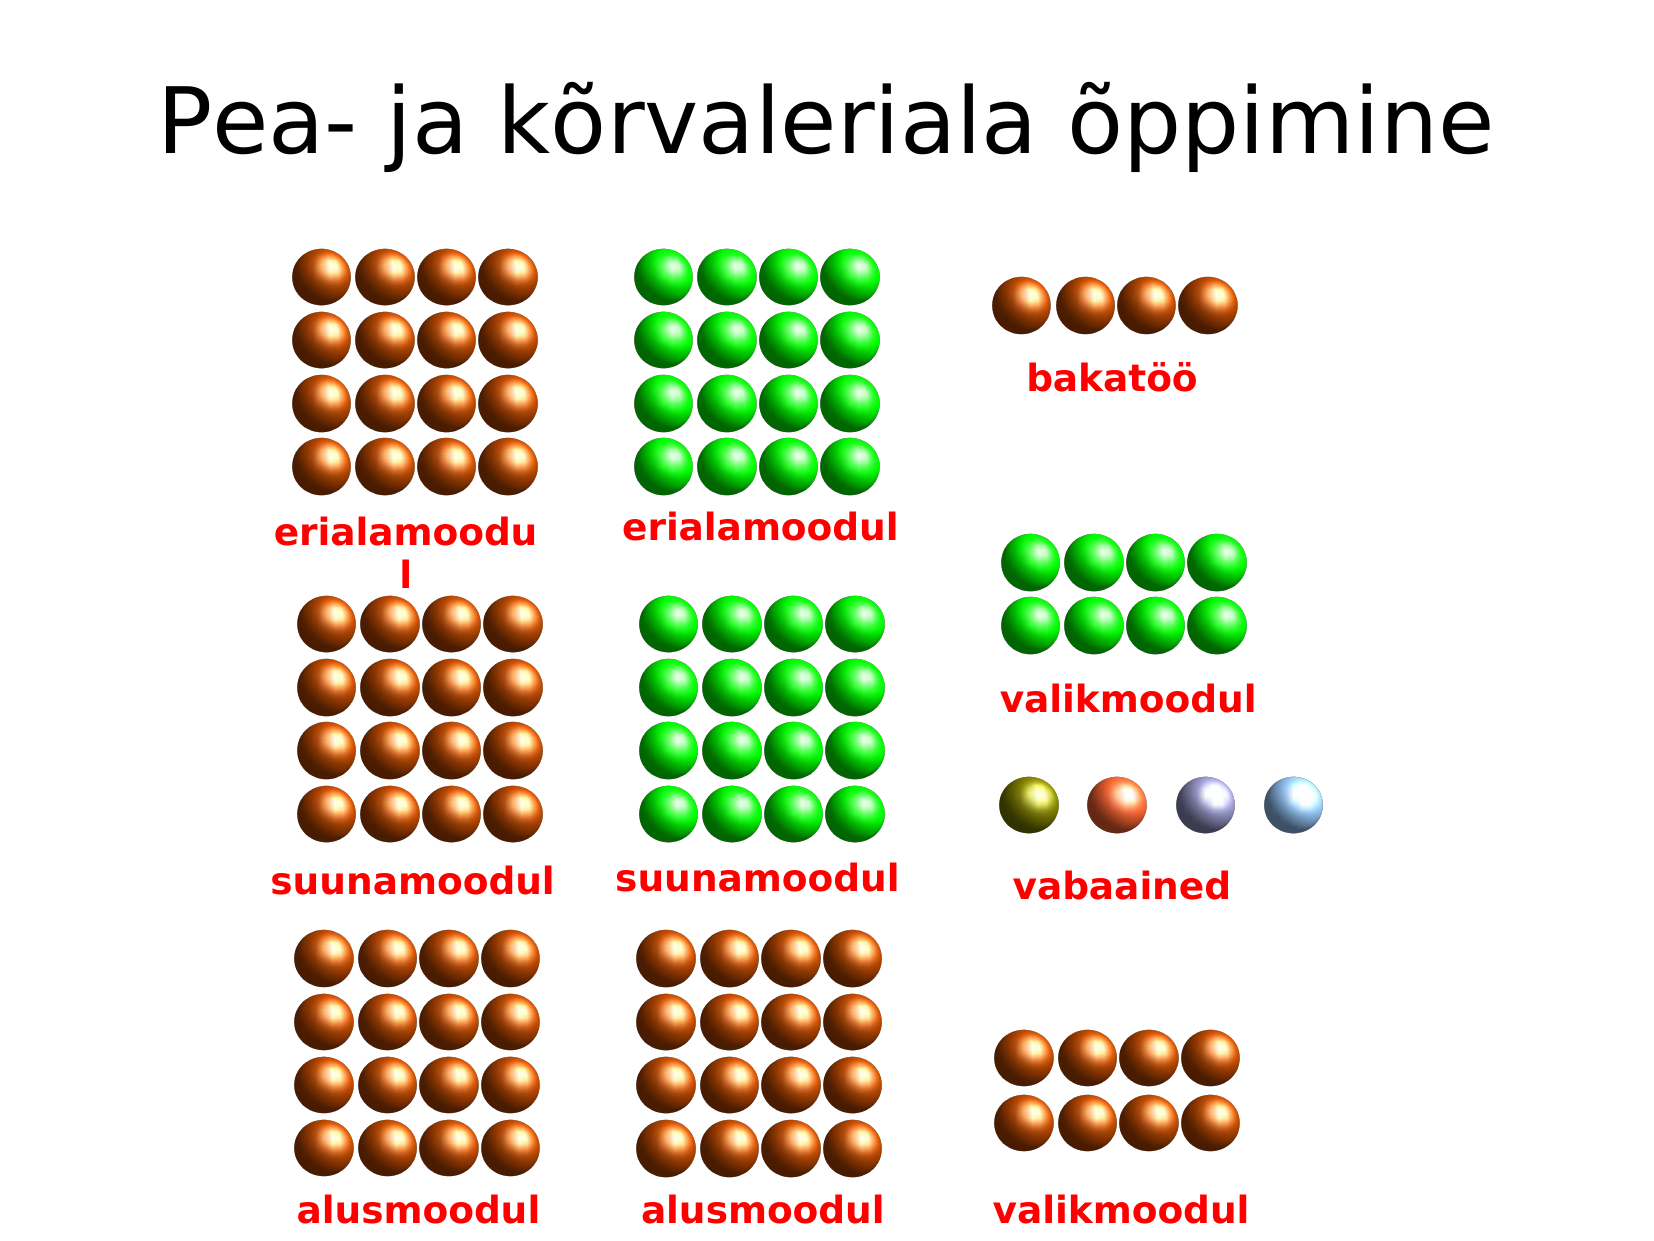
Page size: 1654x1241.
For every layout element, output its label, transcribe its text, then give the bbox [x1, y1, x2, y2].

text_box suunamoodul [253, 852, 572, 911]
text_box valikmoodul [976, 1181, 1266, 1241]
text_box bakatöö [973, 349, 1252, 408]
text_box alusmoodul [623, 1181, 902, 1241]
text_box suunamoodul [598, 849, 917, 909]
text_box erialamoodul [253, 503, 558, 562]
title Pea- ja kõrvaleriala õppimine [82, 18, 1571, 226]
text_box alusmoodul [279, 1181, 558, 1241]
text_box vabaained [982, 857, 1261, 916]
text_box erialamoodul [605, 498, 916, 557]
text_box valikmoodul [983, 670, 1273, 729]
